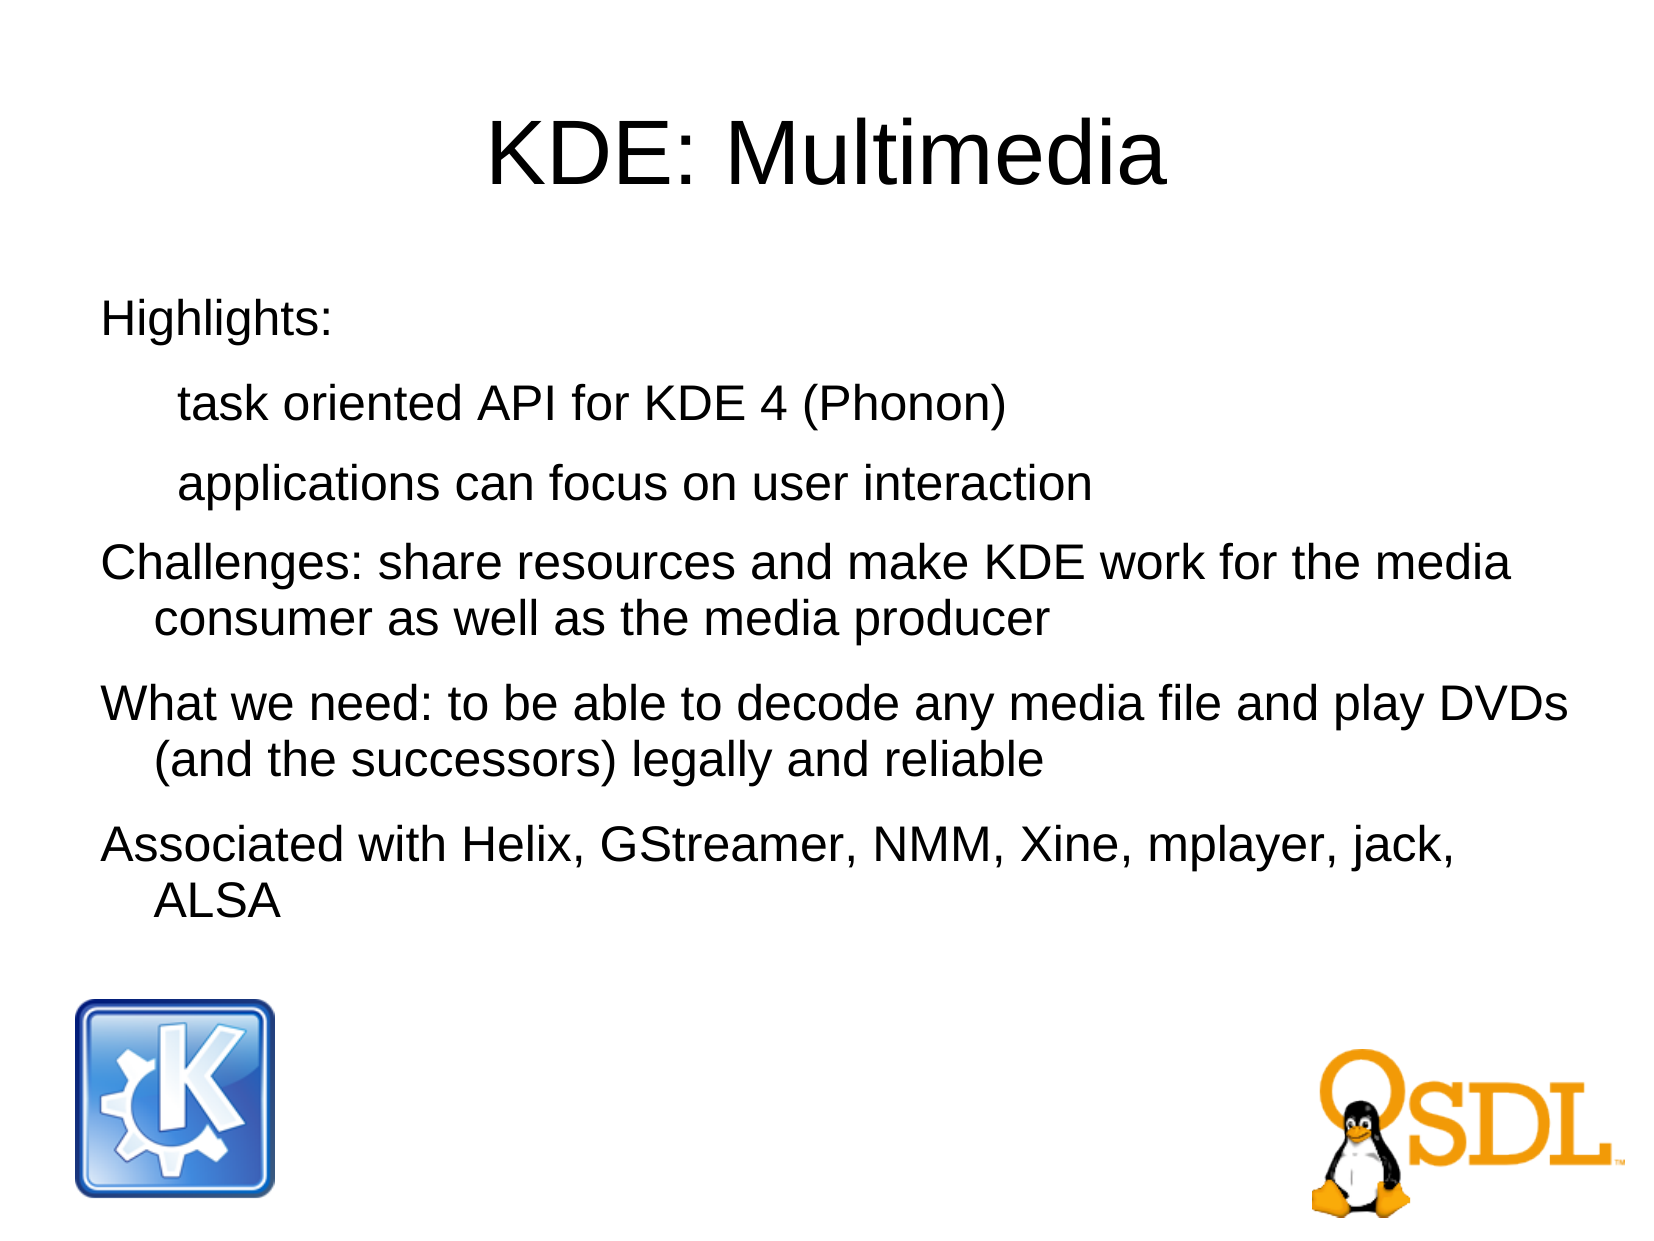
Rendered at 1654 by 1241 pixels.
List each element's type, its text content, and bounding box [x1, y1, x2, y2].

picture [1312, 1049, 1625, 1218]
title KDE: Multimedia [82, 49, 1571, 257]
picture [75, 999, 275, 1200]
list Highlights: task oriented API for KDE 4 (Phonon) applications can focus on user interaction Challenges: share resources and make KDE work for the media consumer as well as the media producer What we need: to be able to decode any media file and play DVDs (and the successors) legally and reliable Associated with Helix, GStreamer, NMM, Xine, mplayer, jack, ALSA [82, 290, 1571, 1109]
